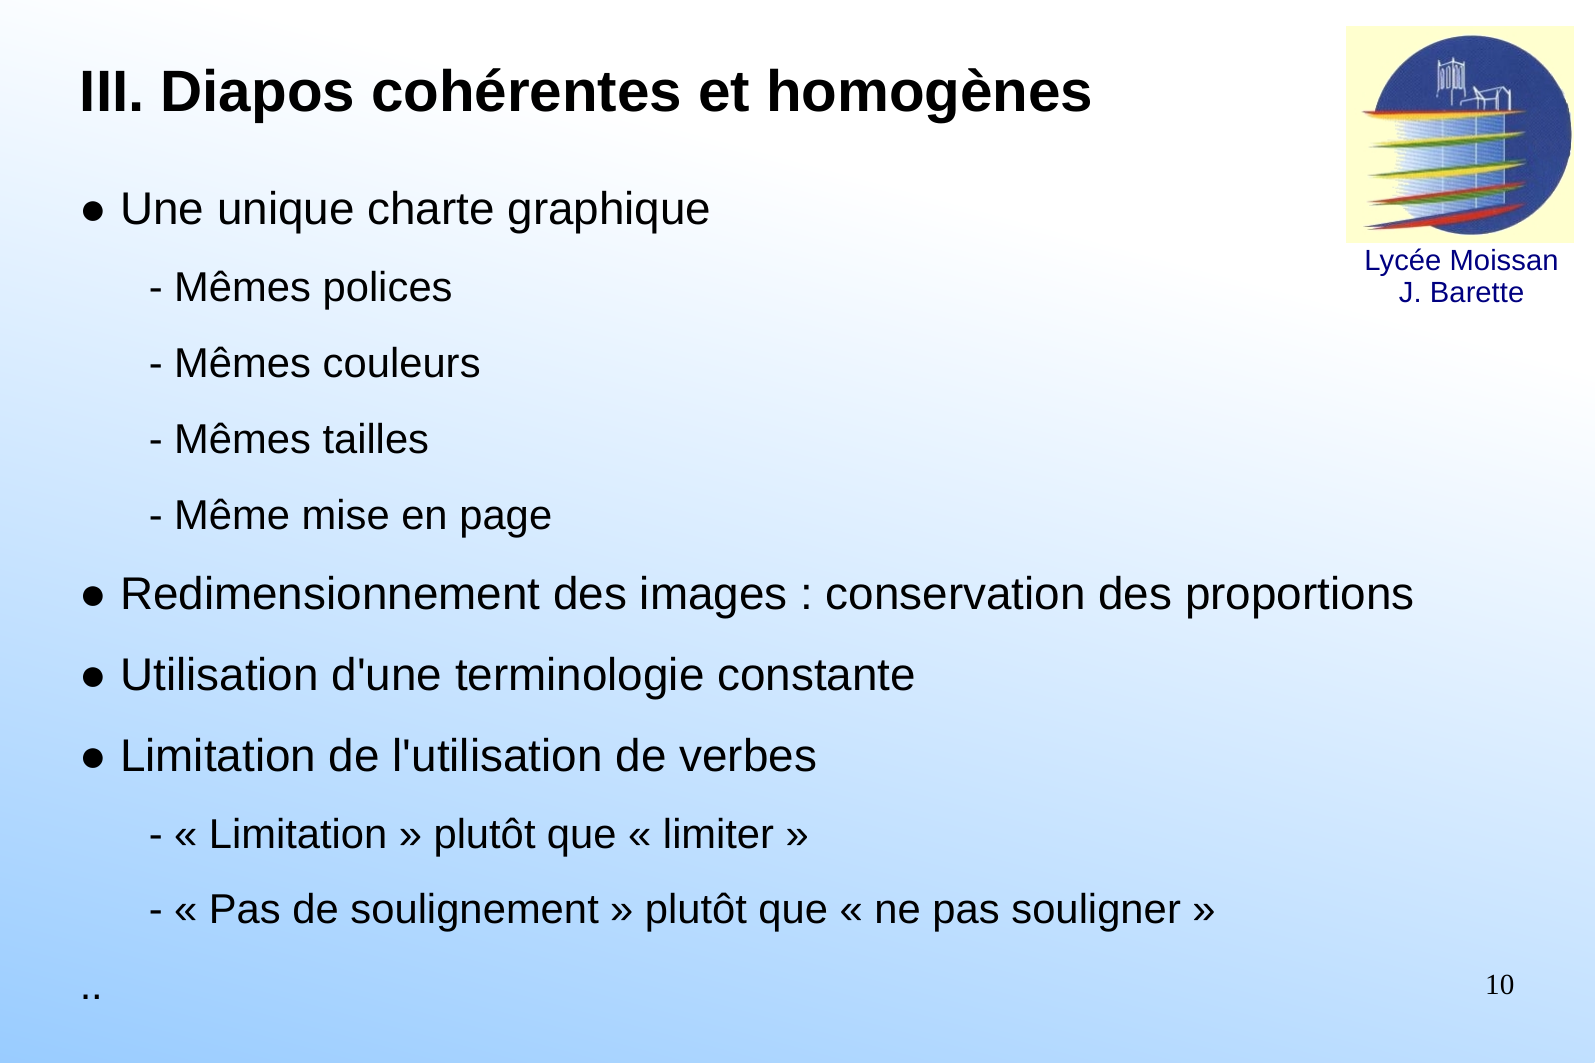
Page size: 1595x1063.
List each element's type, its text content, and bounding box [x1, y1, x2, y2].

text_box Lycée Moissan J. Barette [1328, 236, 1595, 325]
list III. Diapos cohérentes et homogènes ● Une unique charte graphique - Mêmes polices - Mêmes couleurs - Mêmes tailles - Même mise en page ● Redimensionnement des images : conservation des proportions ● Utilisation d'une terminologie constante ● Limitation de l'utilisation de verbes - « Limitation » plutôt que « limiter » - « Pas de soulignement » plutôt que « ne pas souligner » .. [79, 59, 1515, 1034]
picture [1346, 26, 1574, 236]
